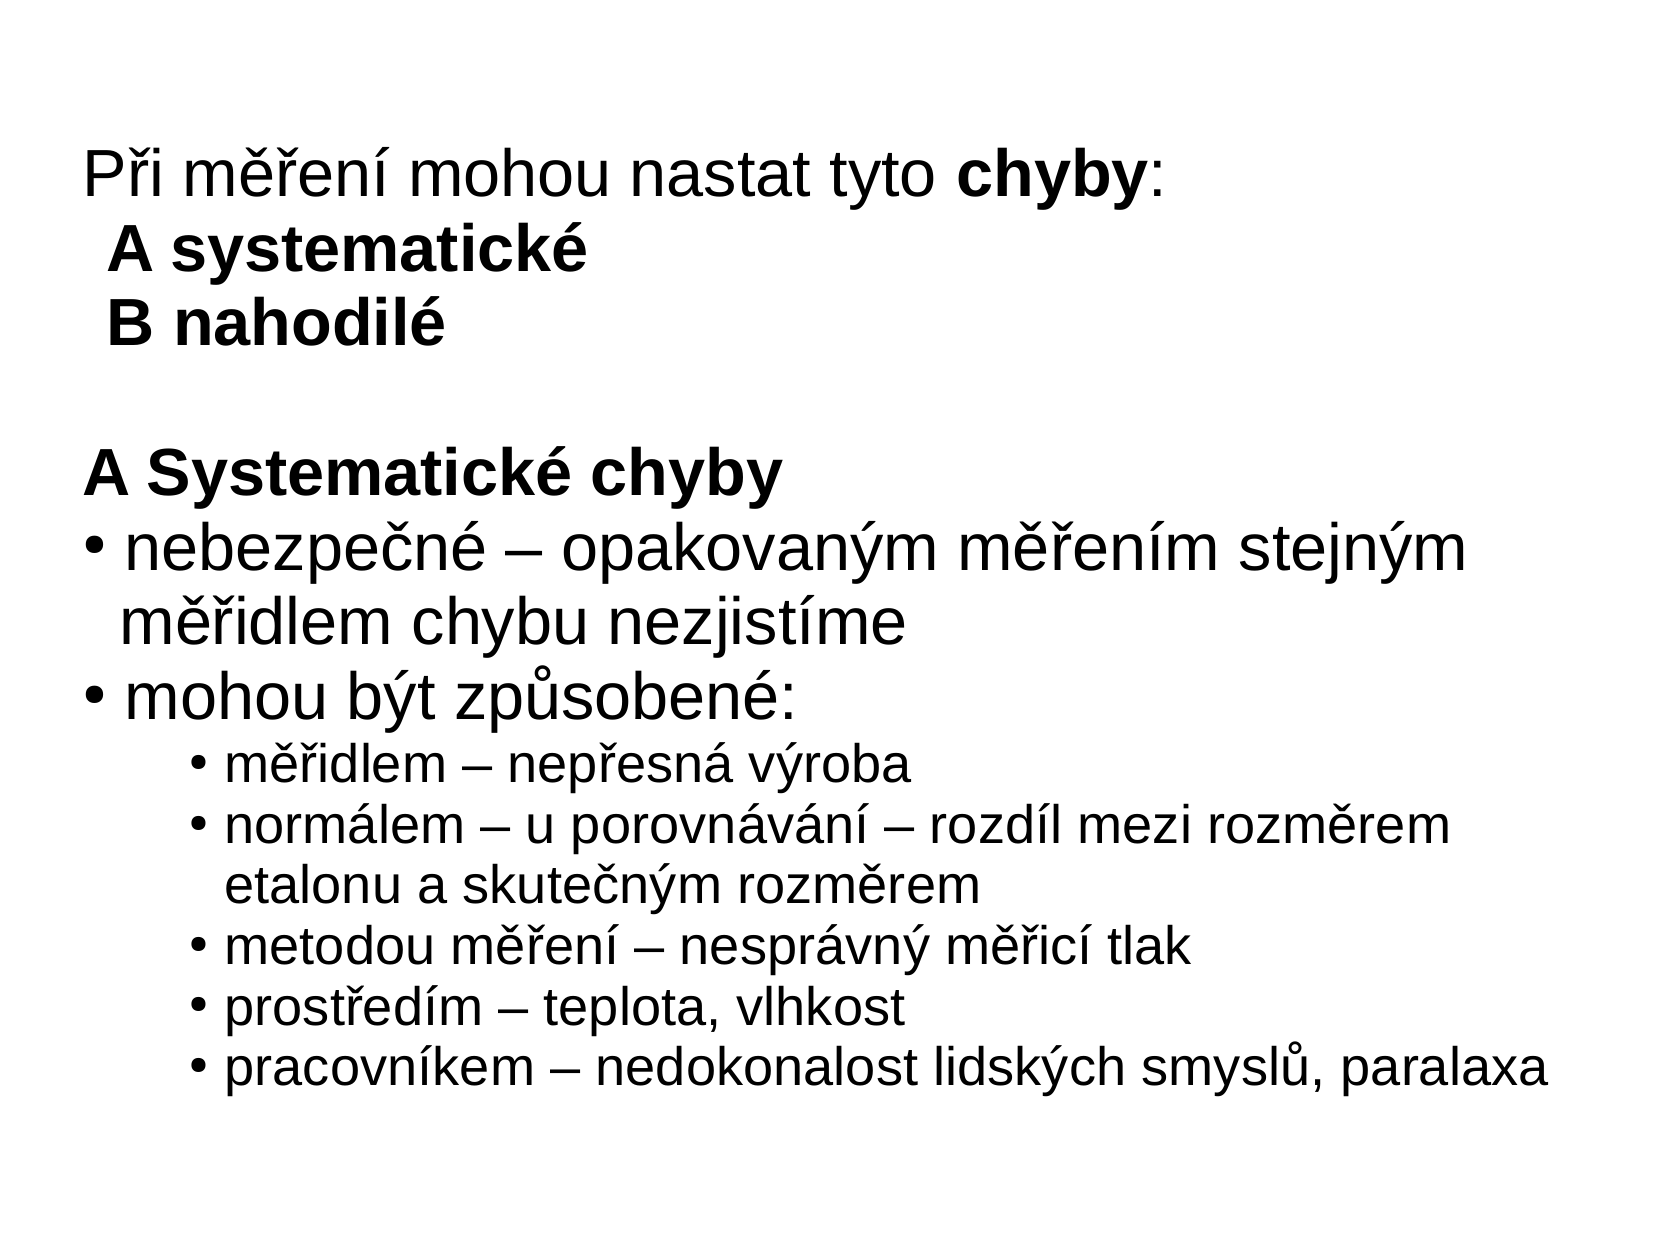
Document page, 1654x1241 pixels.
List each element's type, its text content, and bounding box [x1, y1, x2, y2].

subtitle Při měření mohou nastat tyto chyby: A systematické B nahodilé A Systematické chyby nebezpečné – opakovaným měřením stejným měřidlem chybu nezjistíme mohou být způsobené: měřidlem – nepřesná výroba normálem – u porovnávání – rozdíl mezi rozměrem etalonu a skutečným rozměrem metodou měření – nesprávný měřicí tlak prostředím – teplota, vlhkost pracovníkem – nedokonalost lidských smyslů, paralaxa [82, 49, 1571, 1109]
